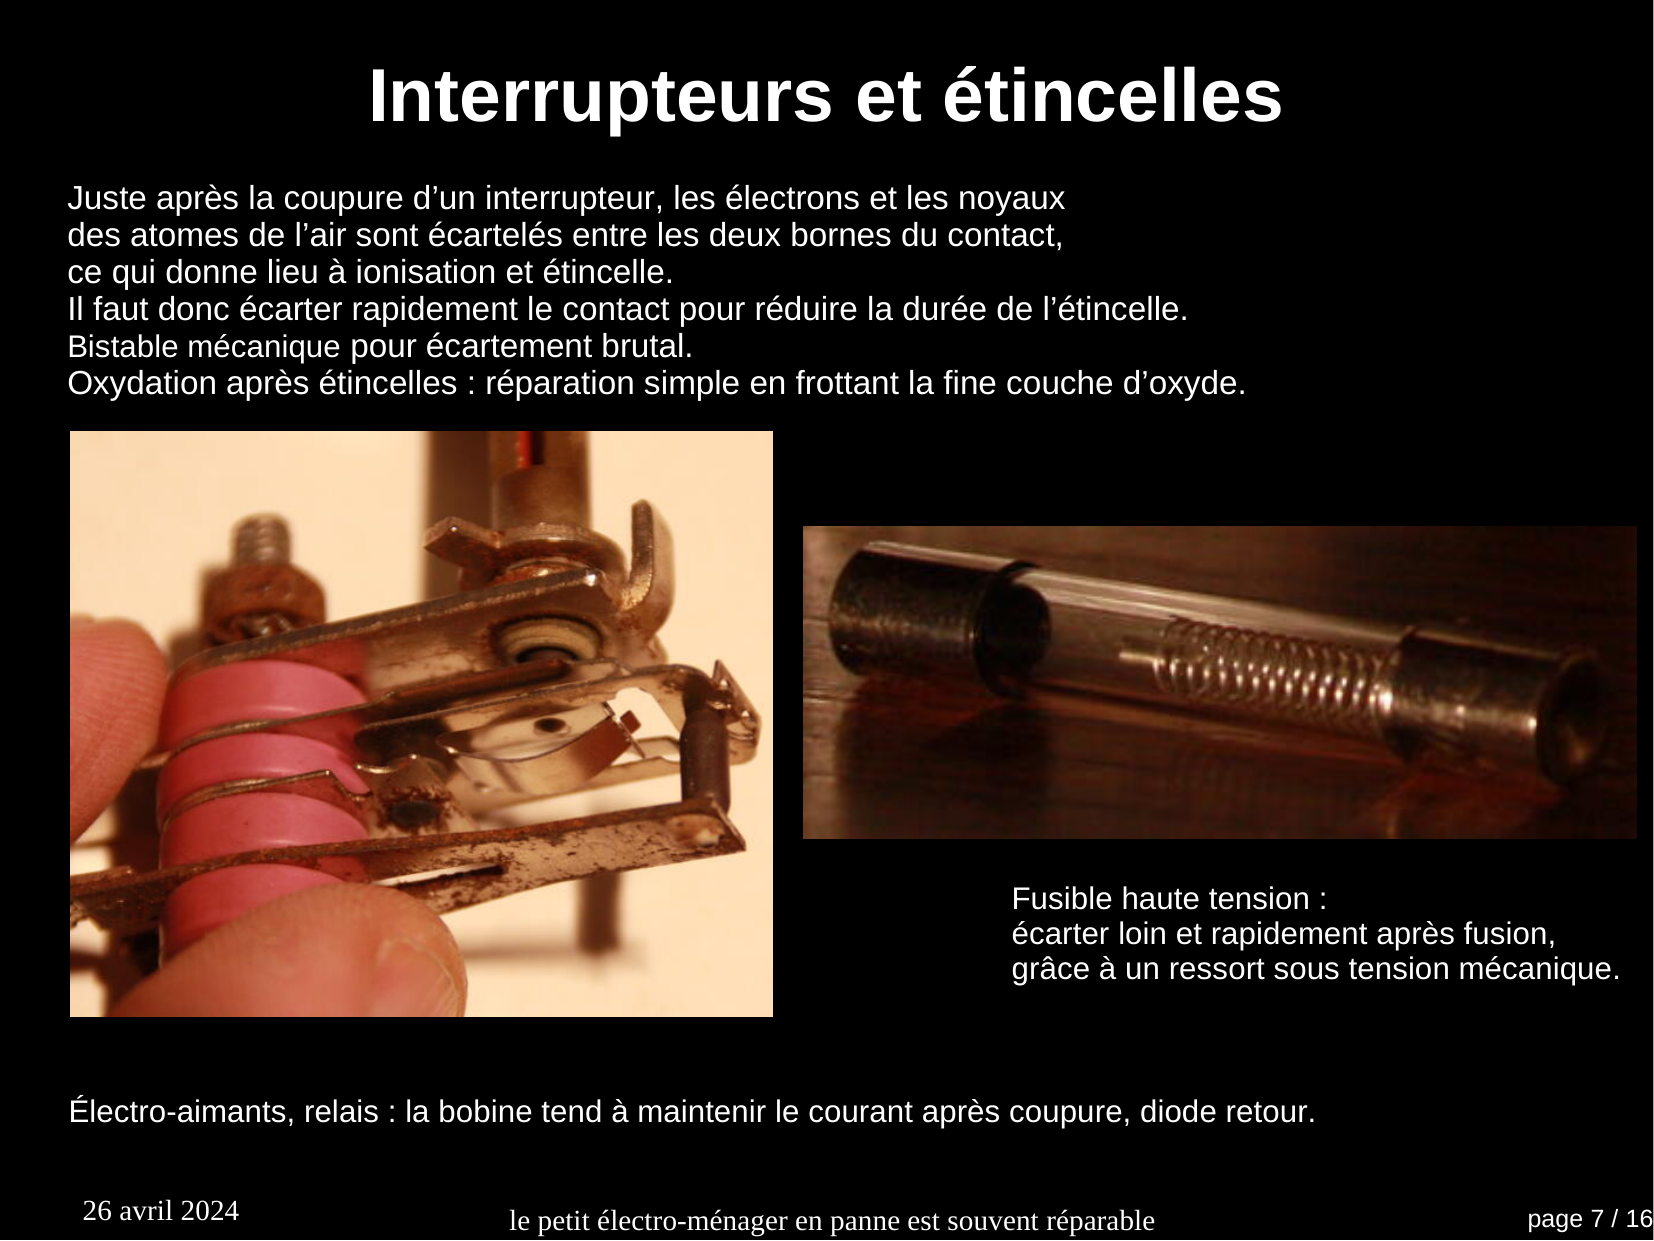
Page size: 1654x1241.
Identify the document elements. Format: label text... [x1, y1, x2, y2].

picture [803, 526, 1637, 839]
text_box Juste après la coupure d’un interrupteur, les électrons et les noyaux des atomes de l’air sont écartelés entre les deux bornes du contact, ce qui donne lieu à ionisation et étincelle. Il faut donc écarter rapidement le contact pour réduire la durée de l’étincelle. Bistable mécanique pour écartement brutal. Oxydation après étincelles : réparation simple en frottant la fine couche d’oxyde. [52, 171, 1264, 409]
text_box Fusible haute tension : écarter loin et rapidement après fusion, grâce à un ressort sous tension mécanique. [996, 874, 1638, 1028]
picture [70, 431, 773, 1017]
title Interrupteurs et étincelles [17, 6, 1636, 185]
text_box Électro-aimants, relais : la bobine tend à maintenir le courant après coupure, diode retour. [53, 1086, 1373, 1193]
